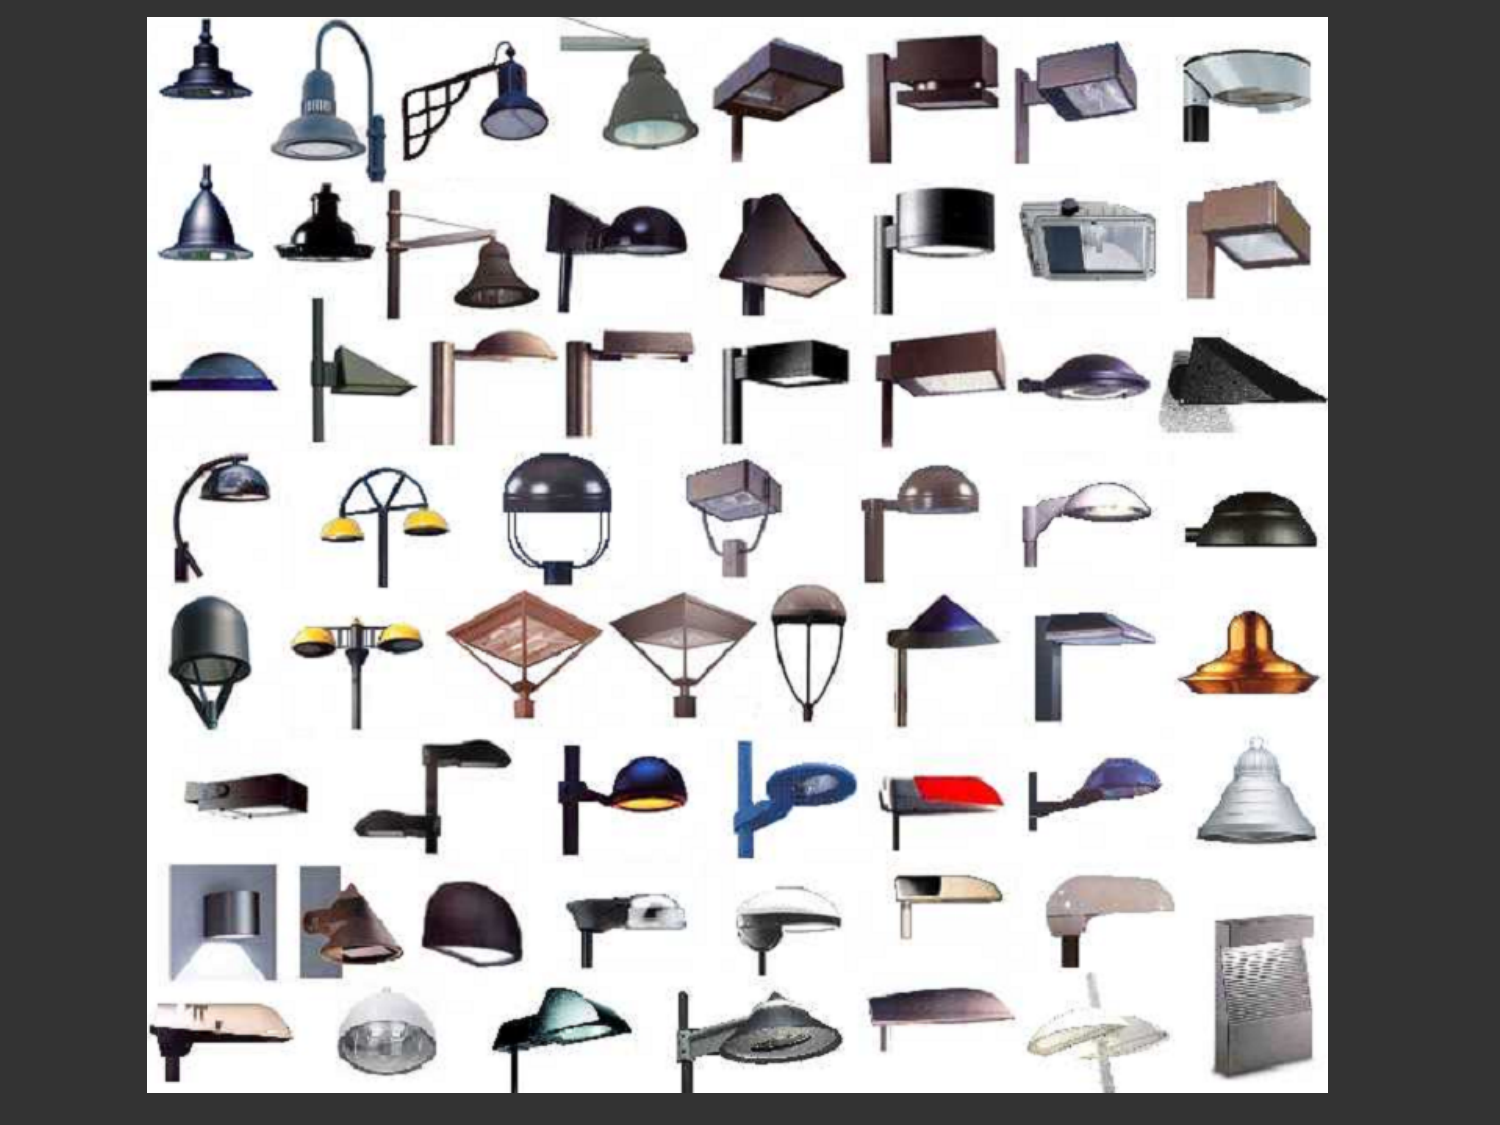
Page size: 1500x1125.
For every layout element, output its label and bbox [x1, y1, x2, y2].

picture [147, 17, 1328, 1093]
